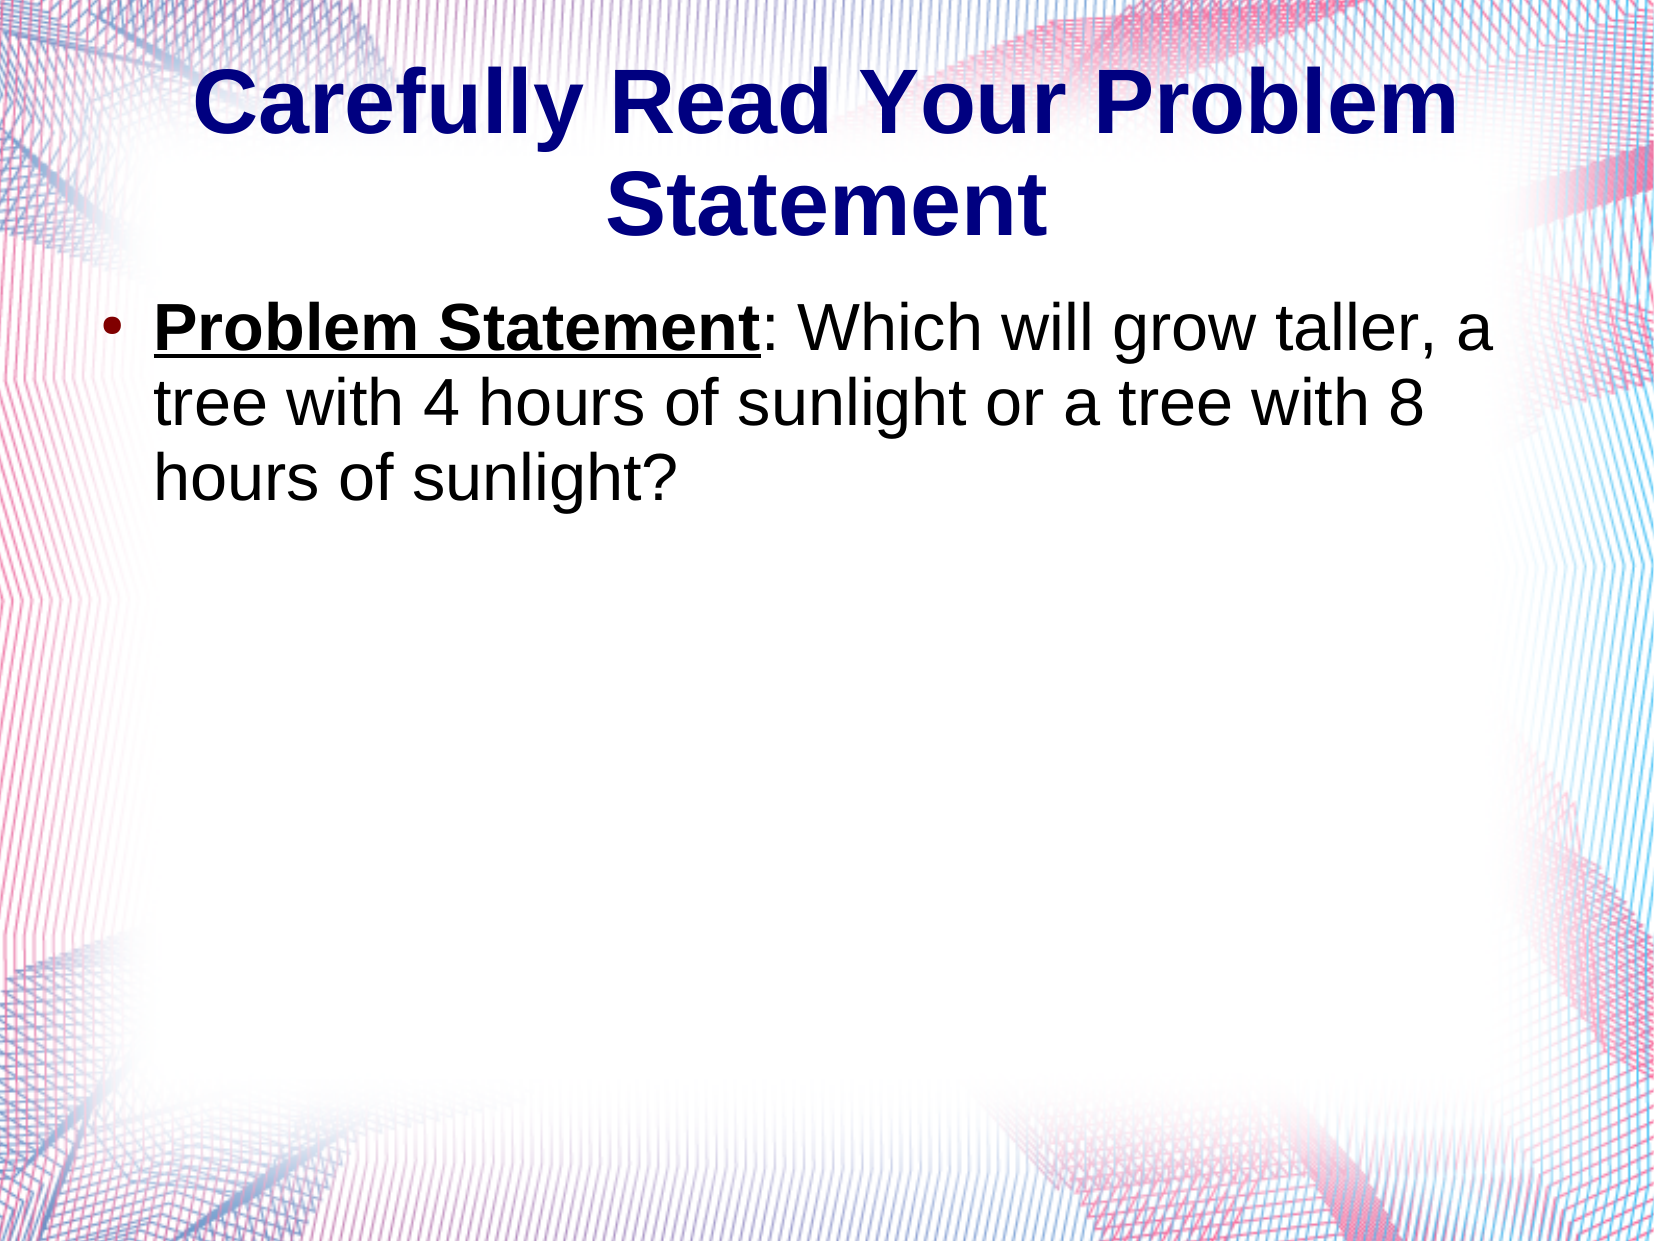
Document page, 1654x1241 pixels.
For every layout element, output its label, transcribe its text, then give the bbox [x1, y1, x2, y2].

title Carefully Read Your Problem Statement [82, 49, 1571, 257]
picture [0, 0, 1654, 1241]
list Problem Statement: Which will grow taller, a tree with 4 hours of sunlight or a tree with 8 hours of sunlight? [82, 290, 1571, 1109]
